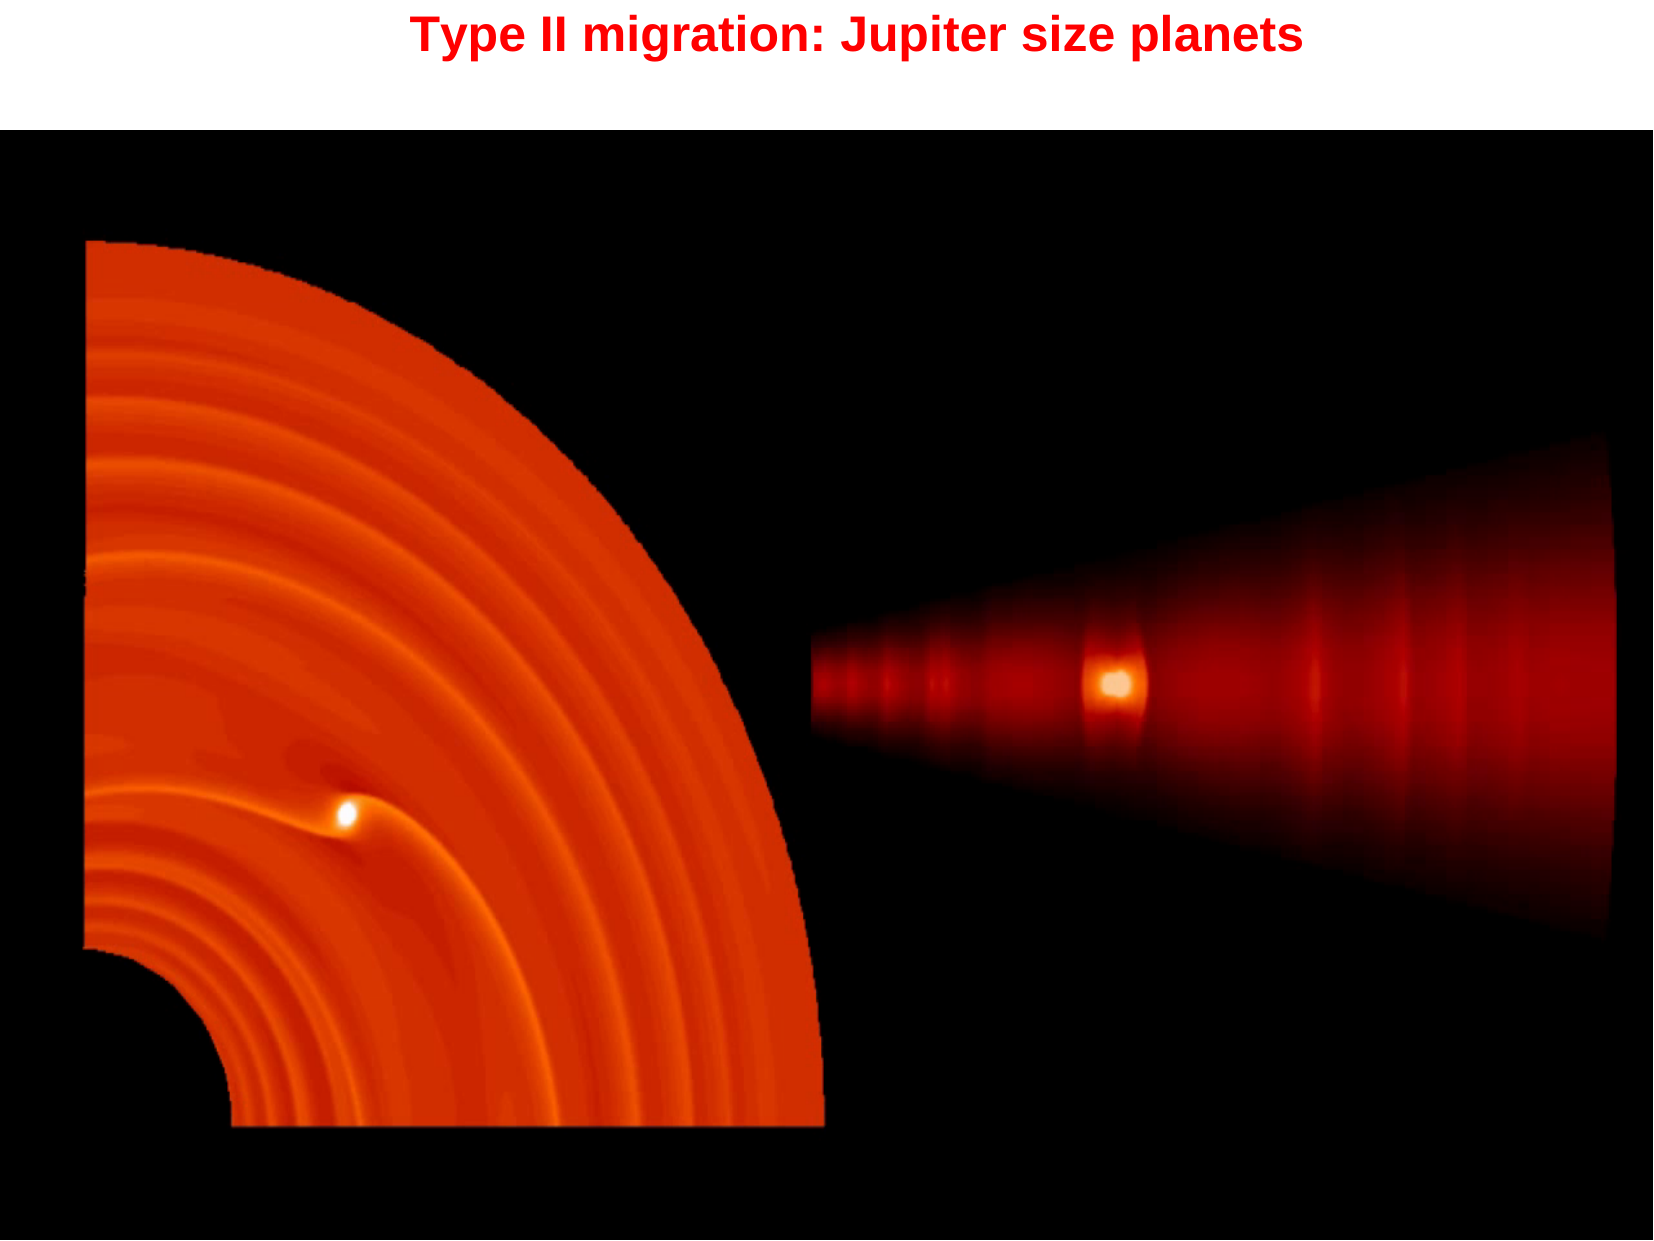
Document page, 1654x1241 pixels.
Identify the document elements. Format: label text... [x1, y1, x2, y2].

text_box [0, 129, 1654, 1241]
text_box Type II migration: Jupiter size planets [106, 0, 1595, 127]
